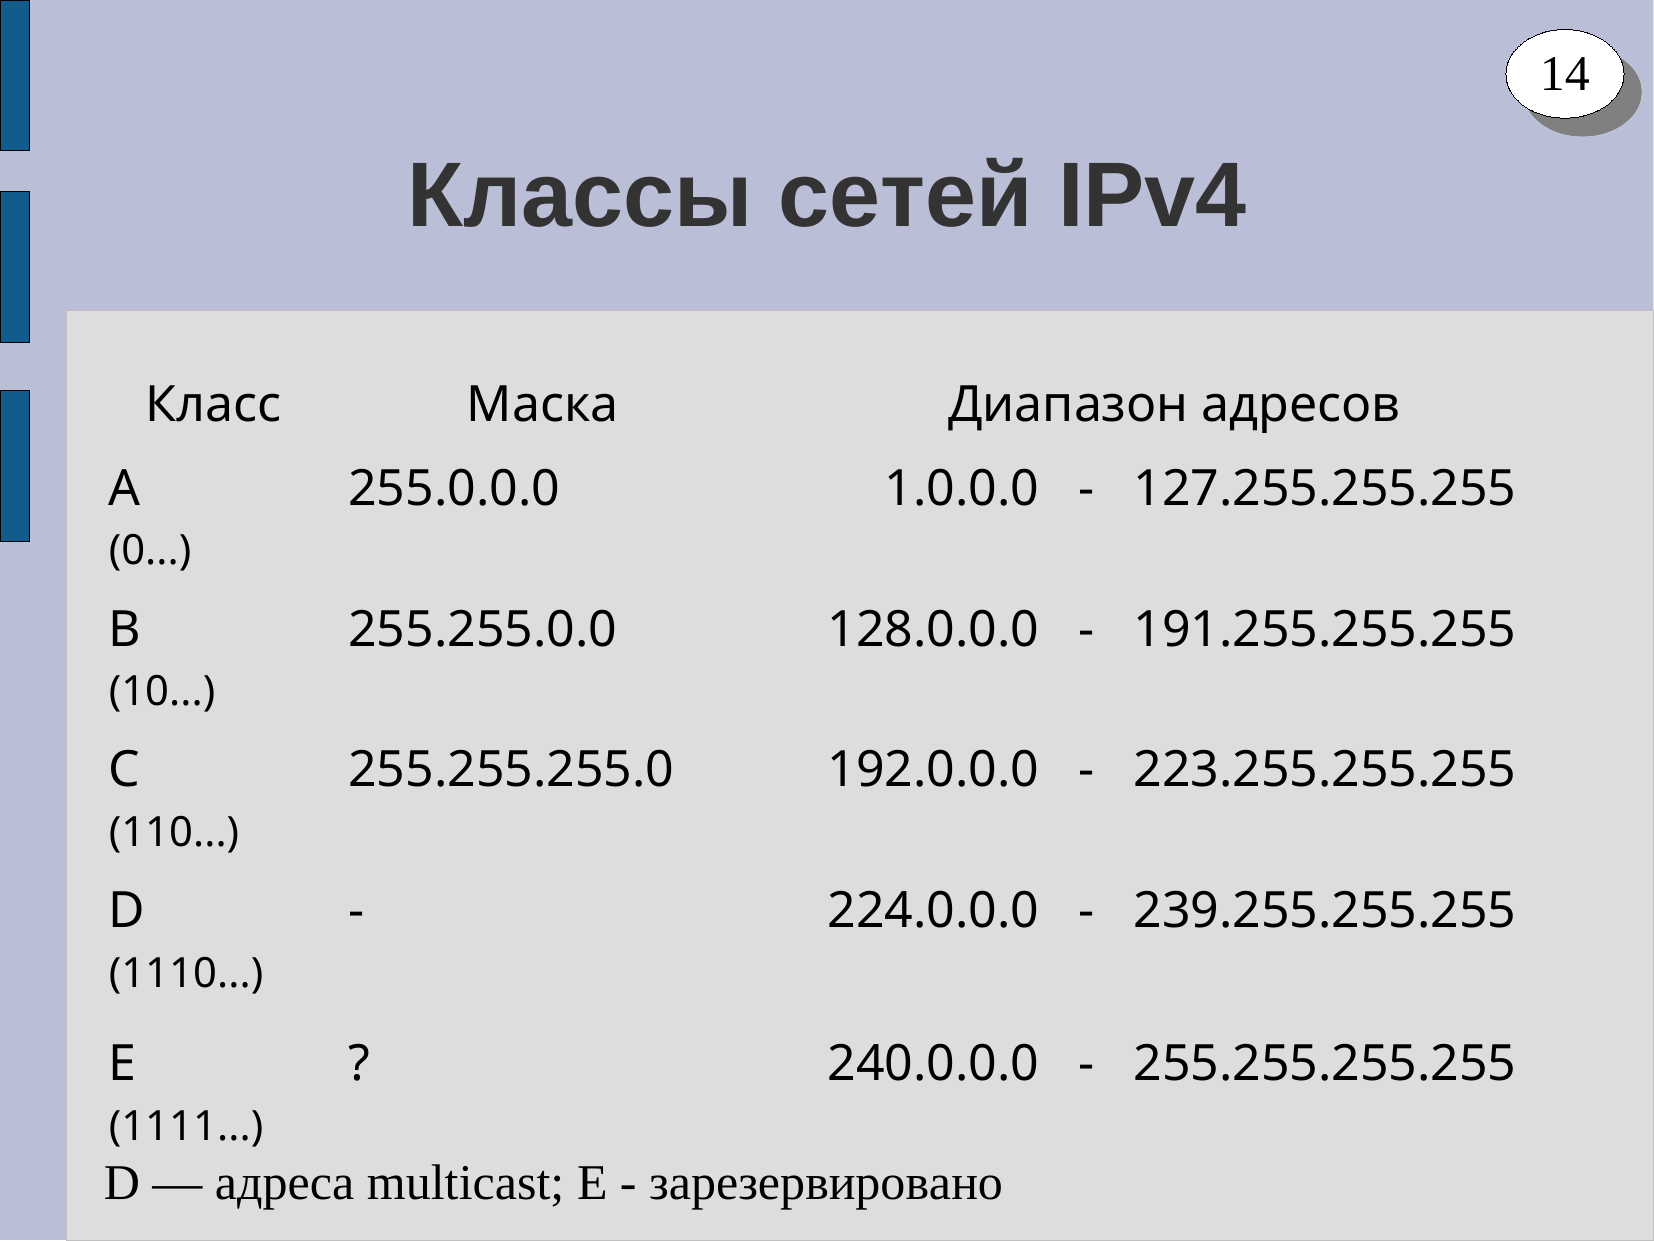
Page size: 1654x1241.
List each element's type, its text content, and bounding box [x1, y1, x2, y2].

table_cell A (0...) [94, 444, 334, 585]
table_cell E (1111...) [94, 1020, 334, 1173]
text_box 14 [1505, 29, 1625, 119]
table_cell 239.255.255.255 [1119, 866, 1597, 1020]
table_cell 255.255.0.0 [334, 585, 751, 726]
table_cell - [1054, 726, 1119, 866]
table_cell 1.0.0.0 [751, 444, 1054, 585]
table_header Маска [334, 361, 751, 444]
table_cell 223.255.255.255 [1119, 726, 1597, 866]
table_cell ? [334, 1020, 751, 1155]
table_cell 192.0.0.0 [751, 726, 1054, 866]
title Классы сетей IPv4 [121, 91, 1534, 299]
table_cell 127.255.255.255 [1119, 444, 1597, 585]
table_cell 255.255.255.0 [334, 726, 751, 866]
table_cell - [1054, 1020, 1119, 1173]
table_cell C (110...) [94, 726, 334, 866]
table_cell 191.255.255.255 [1119, 585, 1597, 726]
table_cell 224.0.0.0 [751, 866, 1054, 1020]
table_cell - [1054, 444, 1119, 585]
table_cell - [334, 866, 751, 1020]
table_cell 240.0.0.0 [751, 1020, 1054, 1173]
table_cell D (1110...) [94, 866, 334, 1020]
table_cell 255.0.0.0 [334, 444, 751, 585]
table_cell 128.0.0.0 [751, 585, 1054, 726]
text_box D — адреса multicast; E - зарезервировано [104, 1155, 1004, 1211]
table_header Класс [94, 361, 334, 444]
table_cell 255.255.255.255 [1119, 1020, 1597, 1173]
table_header Диапазон адресов [751, 361, 1597, 444]
table_cell B (10...) [94, 585, 334, 726]
table_cell - [1054, 866, 1119, 1020]
table_cell - [1054, 585, 1119, 726]
